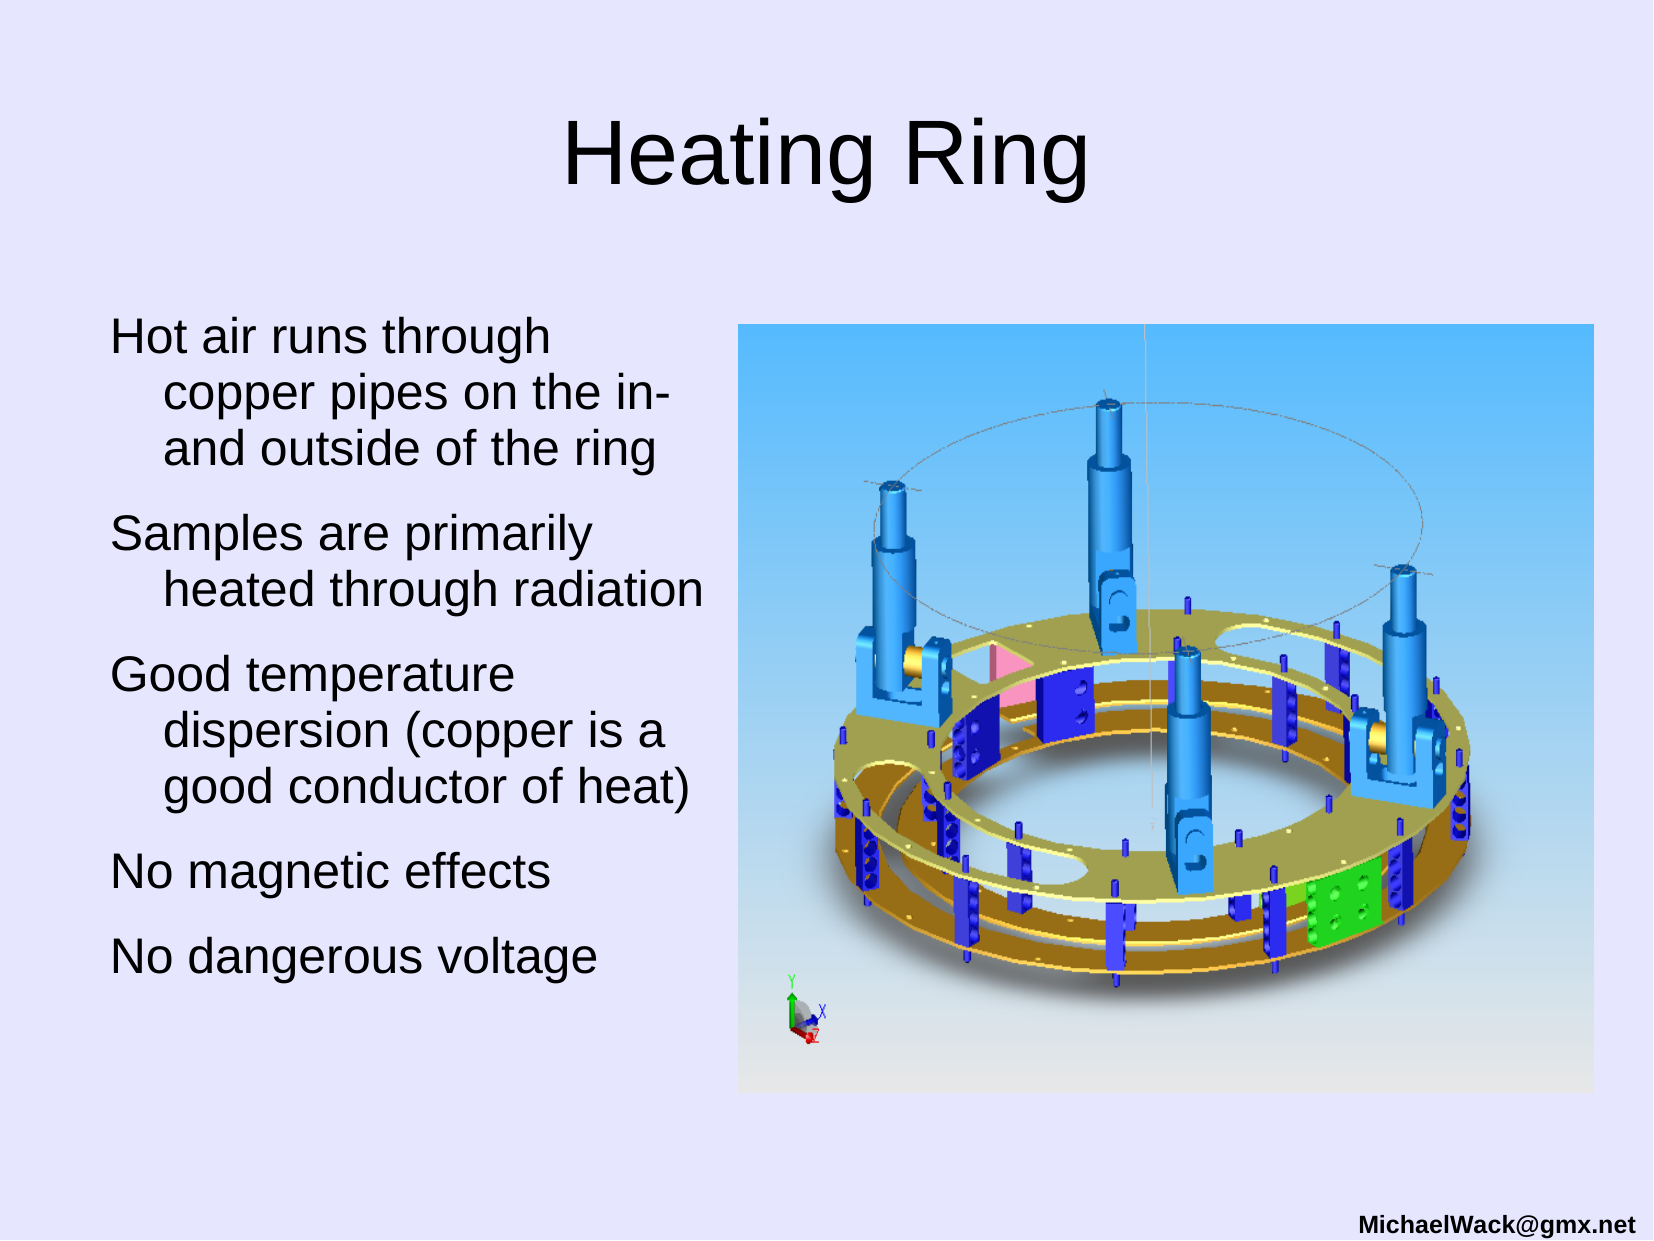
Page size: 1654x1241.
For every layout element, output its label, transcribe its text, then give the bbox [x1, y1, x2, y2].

picture [738, 324, 1594, 1093]
title Heating Ring [82, 49, 1571, 257]
list Hot air runs through copper pipes on the in- and outside of the ring Samples are primarily heated through radiation Good temperature dispersion (copper is a good conductor of heat) No magnetic effects No dangerous voltage [92, 308, 709, 1090]
